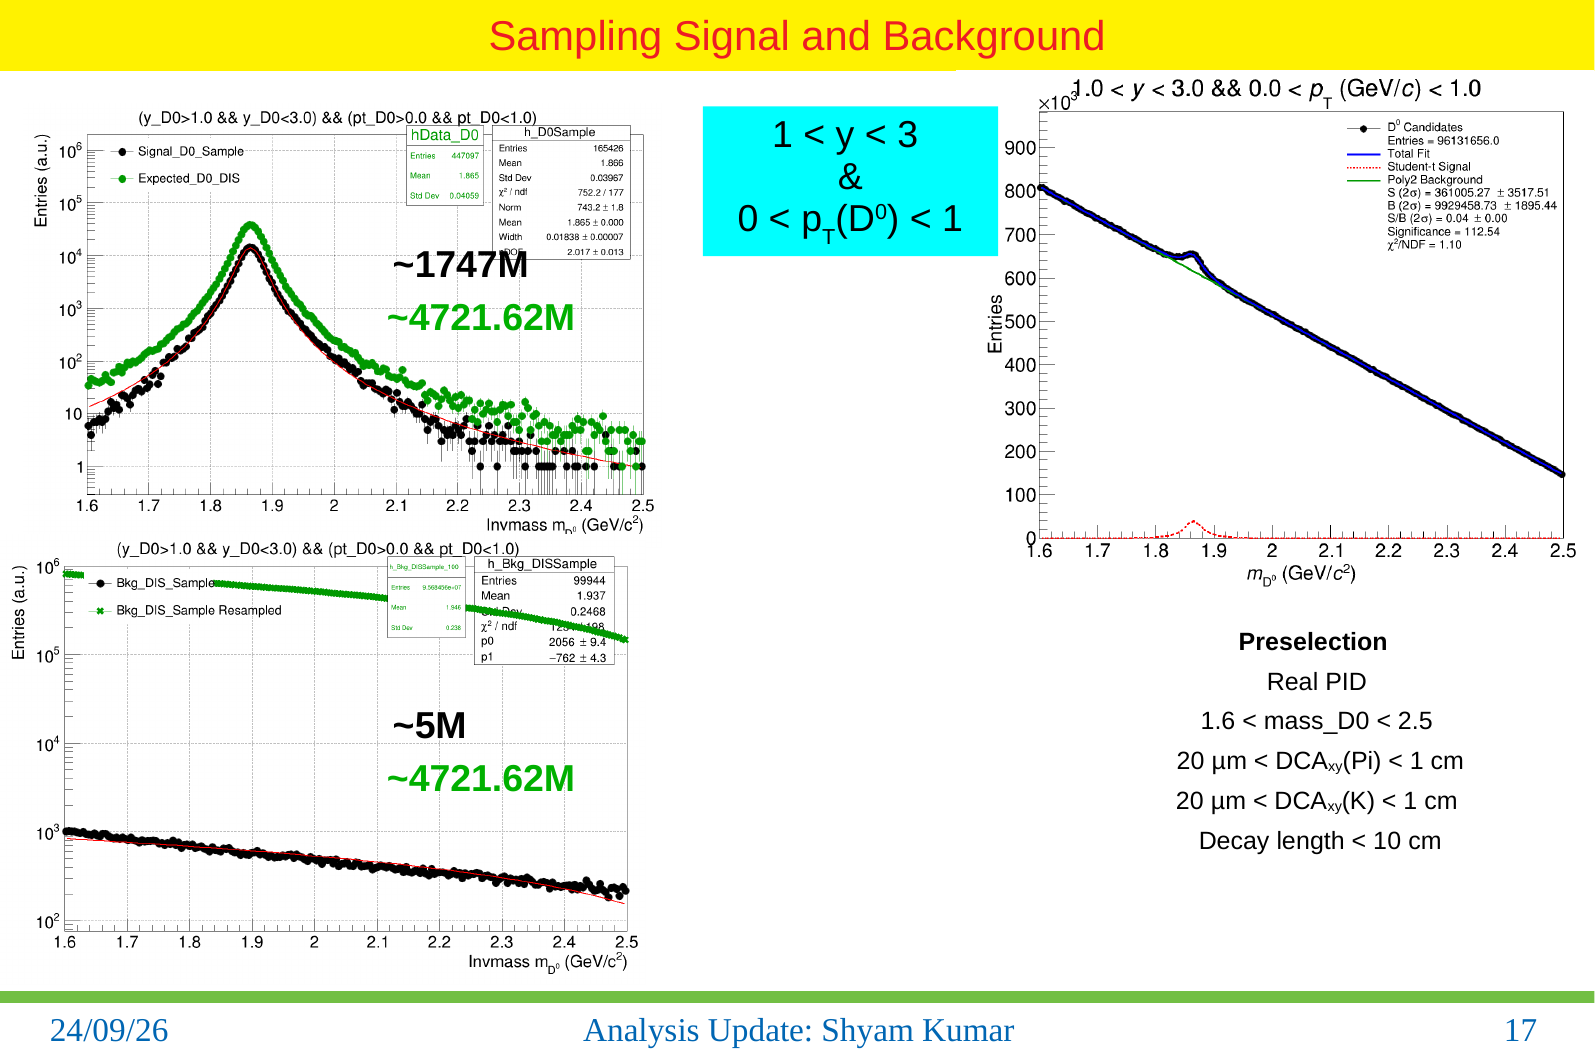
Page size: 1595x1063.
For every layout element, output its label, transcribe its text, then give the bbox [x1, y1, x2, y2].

text_box ~1747M [377, 236, 662, 294]
text_box Preselection Real PID 1.6 < mass_D0 < 2.5 20 µm < DCAxy(Pi) < 1 cm 20 µm < DCAxy(K) < 1 cm Decay length < 10 cm [1122, 620, 1512, 951]
title Sampling Signal and Background [0, 0, 1595, 71]
picture [956, 70, 1595, 590]
text_box 1 < y < 3 & 0 < pT(D0) < 1 [702, 106, 999, 257]
text_box ~4721.62M [372, 289, 656, 347]
picture [0, 103, 662, 985]
text_box ~5M [377, 696, 662, 754]
text_box ~4721.62M [372, 750, 656, 807]
